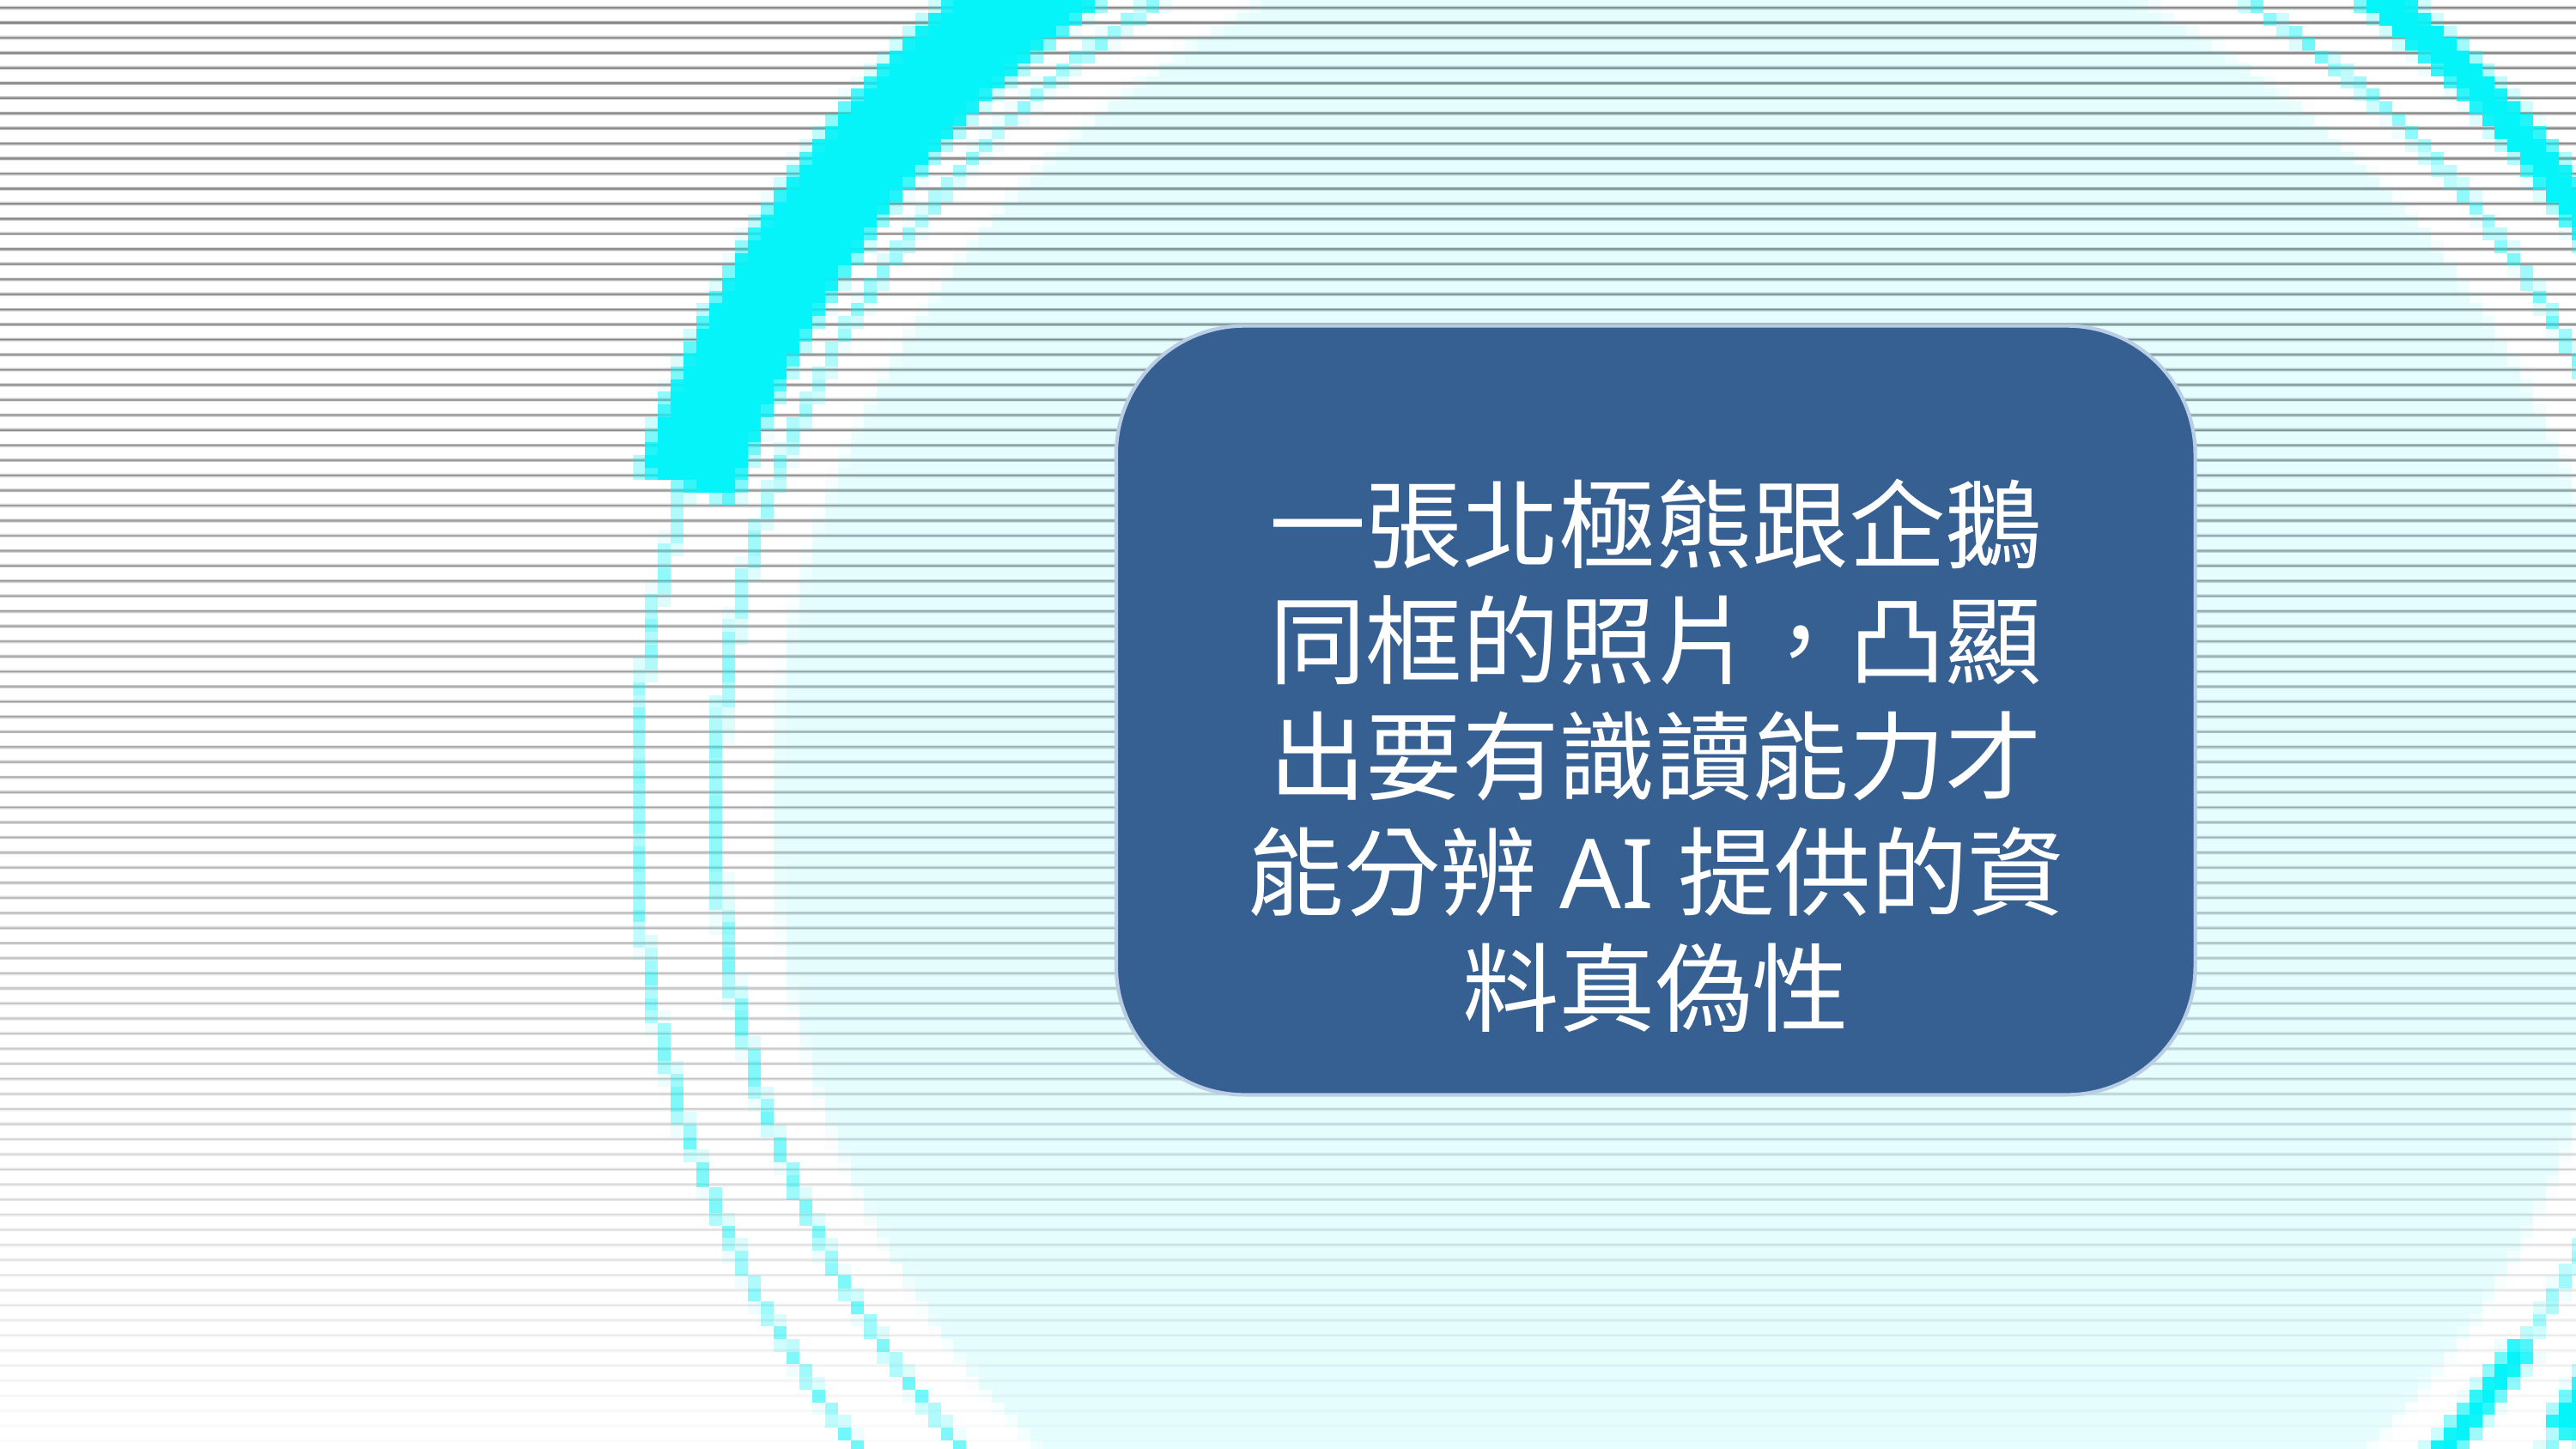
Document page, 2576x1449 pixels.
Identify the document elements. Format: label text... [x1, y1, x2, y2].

text_box [0, 0, 2576, 1449]
text_box 一張北極熊跟企鵝同框的照片，凸顯出要有識讀能力才能分辨AI提供的資料真偽性 [1220, 458, 2092, 1057]
